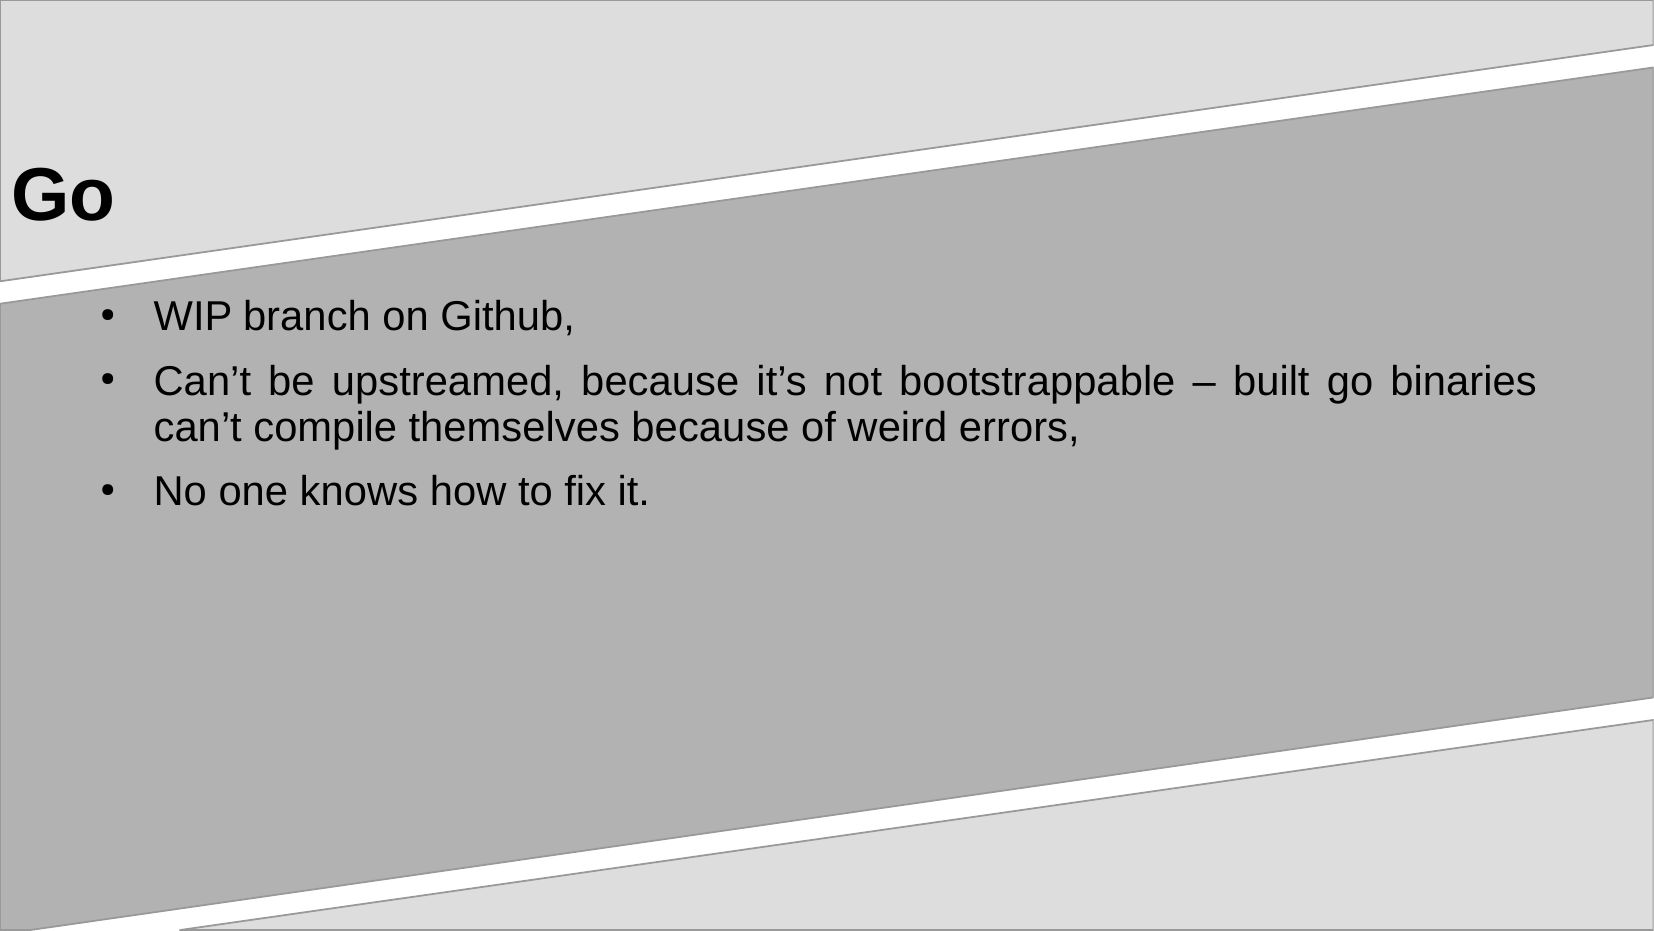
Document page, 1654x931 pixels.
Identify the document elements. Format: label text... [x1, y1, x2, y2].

list WIP branch on Github, Can’t be upstreamed, because it’s not bootstrappable – built go binaries can’t compile themselves because of weird errors, No one knows how to fix it. [82, 292, 1538, 833]
title Go [11, 116, 1489, 274]
